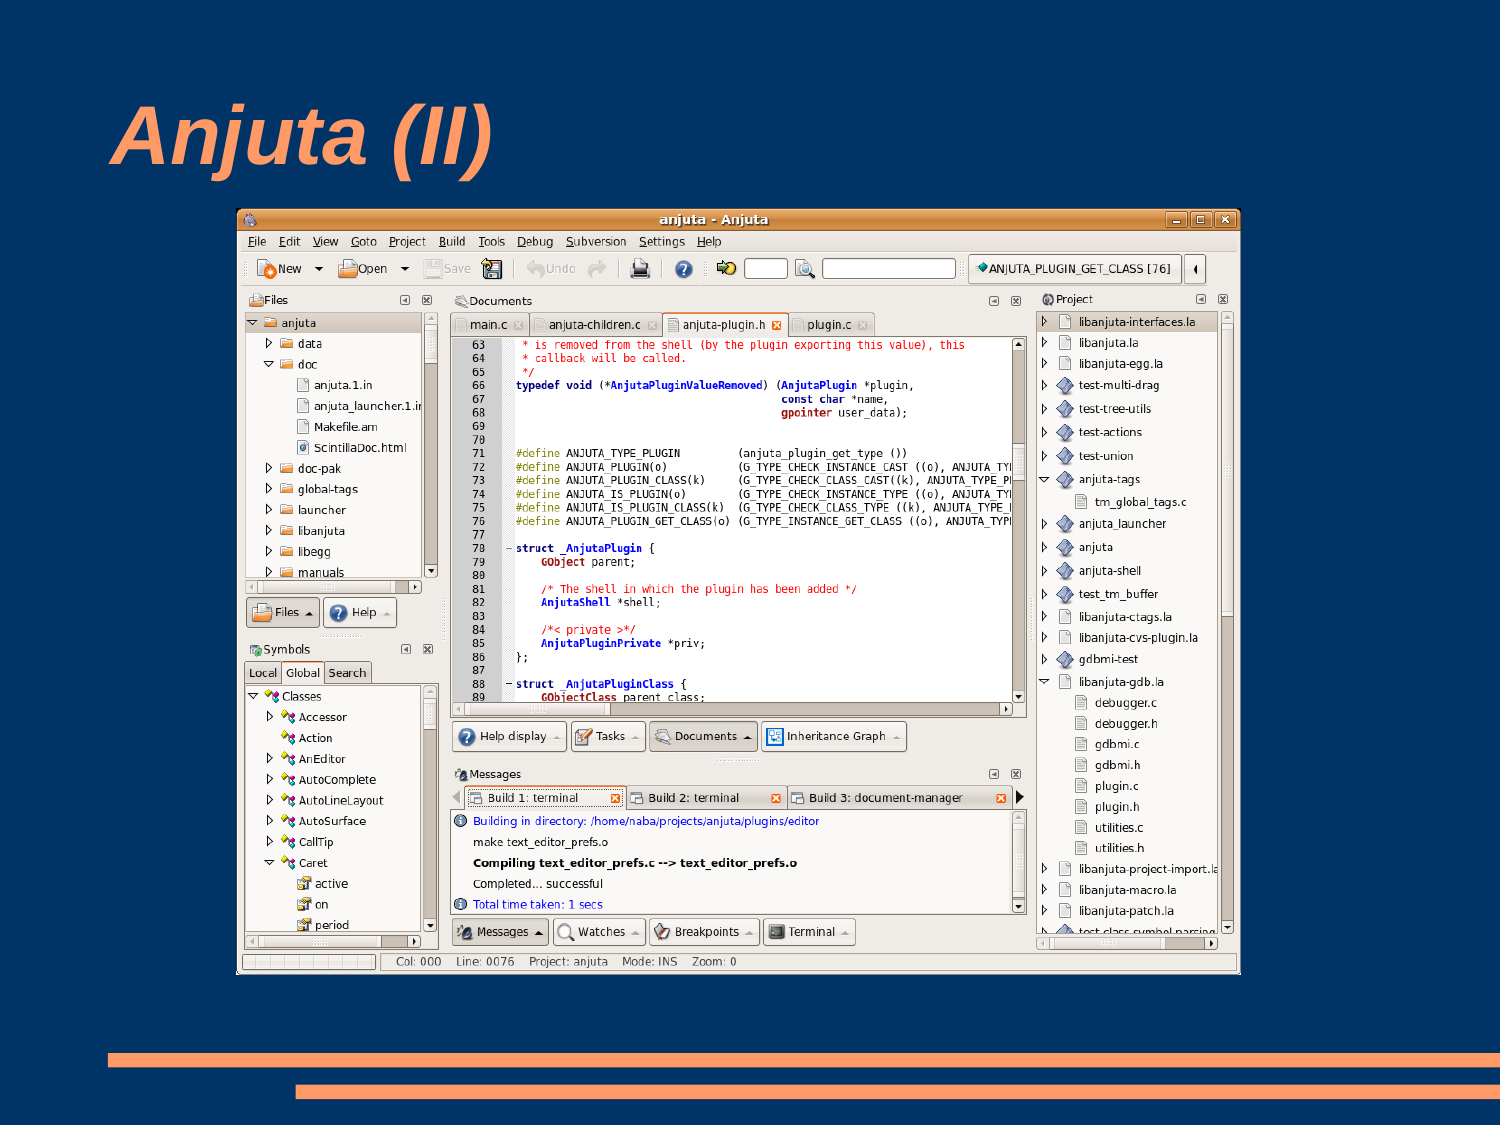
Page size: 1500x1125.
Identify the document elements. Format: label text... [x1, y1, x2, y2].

title Anjuta (II) [110, 49, 1392, 223]
picture [236, 208, 1241, 975]
